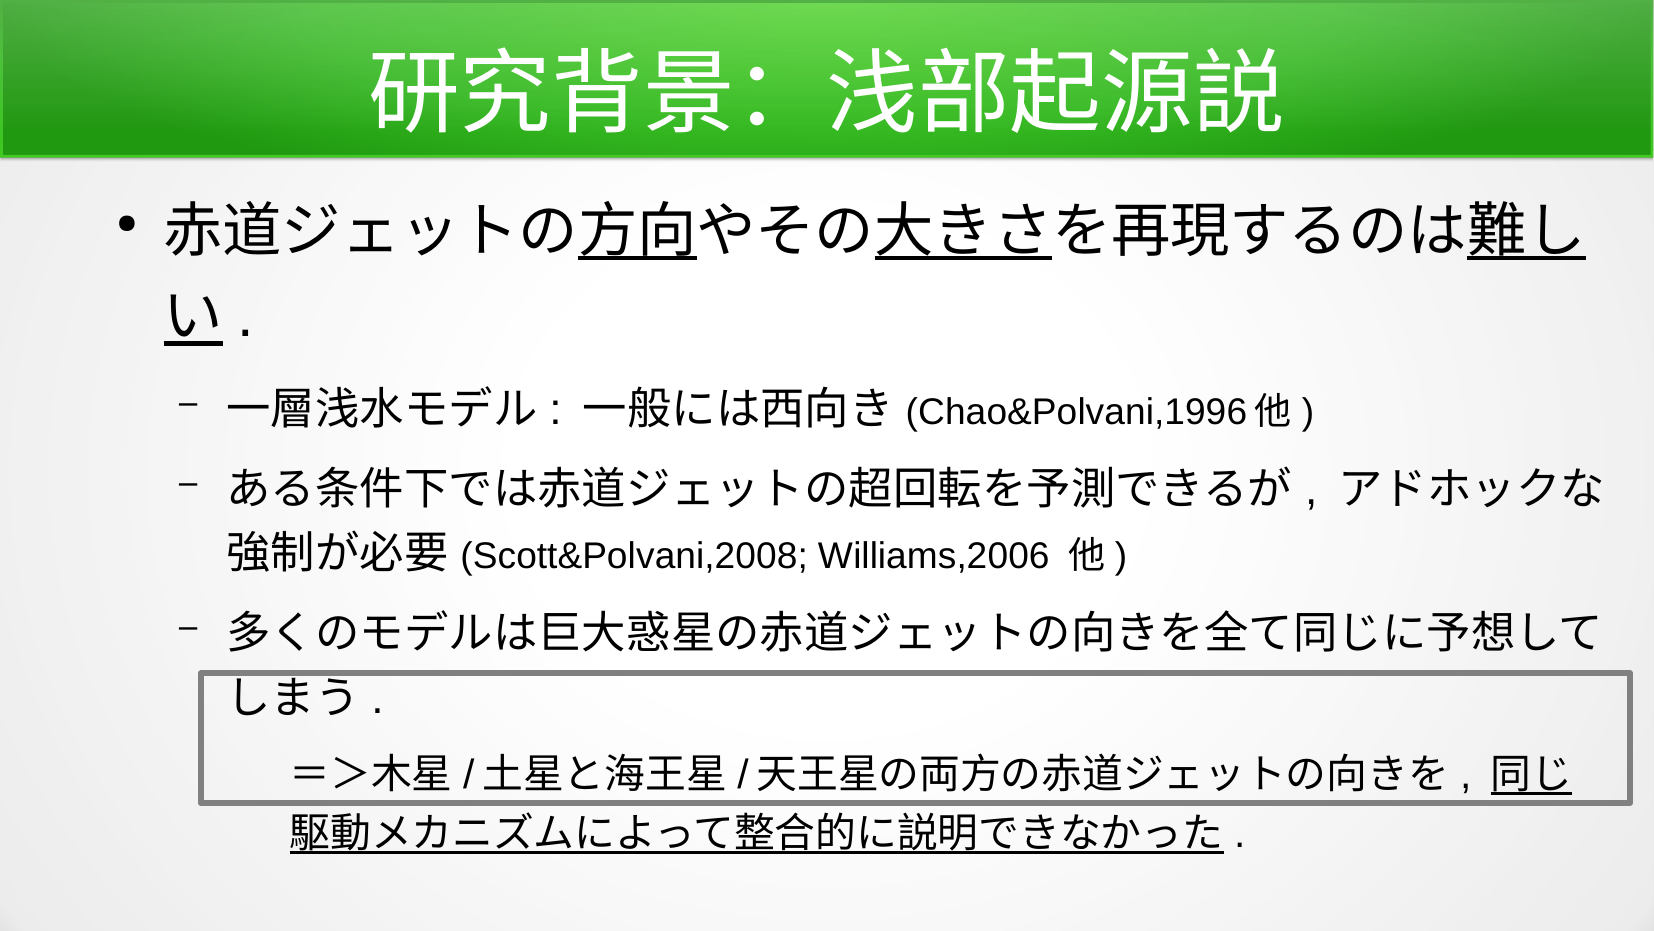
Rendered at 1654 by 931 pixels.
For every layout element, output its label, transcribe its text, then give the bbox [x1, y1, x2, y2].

list 赤道ジェットの方向やその大きさを再現するのは難しい. 一層浅水モデル: 一般には西向き(Chao&Polvani,1996他) ある条件下では赤道ジェットの超回転を予測できるが, アドホックな強制が必要(Scott&Polvani,2008; Williams,2006 他) 多くのモデルは巨大惑星の赤道ジェットの向きを全て同じに予想してしまう. ＝＞木星/土星と海王星/天王星の両方の赤道ジェットの向きを, 同じ駆動メカニズムによって整合的に説明できなかった. [204, 676, 1613, 800]
list 赤道ジェットの方向やその大きさを再現するのは難しい. 一層浅水モデル: 一般には西向き(Chao&Polvani,1996他) ある条件下では赤道ジェットの超回転を予測できるが, アドホックな強制が必要(Scott&Polvani,2008; Williams,2006 他) 多くのモデルは巨大惑星の赤道ジェットの向きを全て同じに予想してしまう. ＝＞木星/土星と海王星/天王星の両方の赤道ジェットの向きを, 同じ駆動メカニズムによって整合的に説明できなかった. [100, 182, 1613, 863]
title 研究背景：浅部起源説 [82, 32, 1571, 140]
